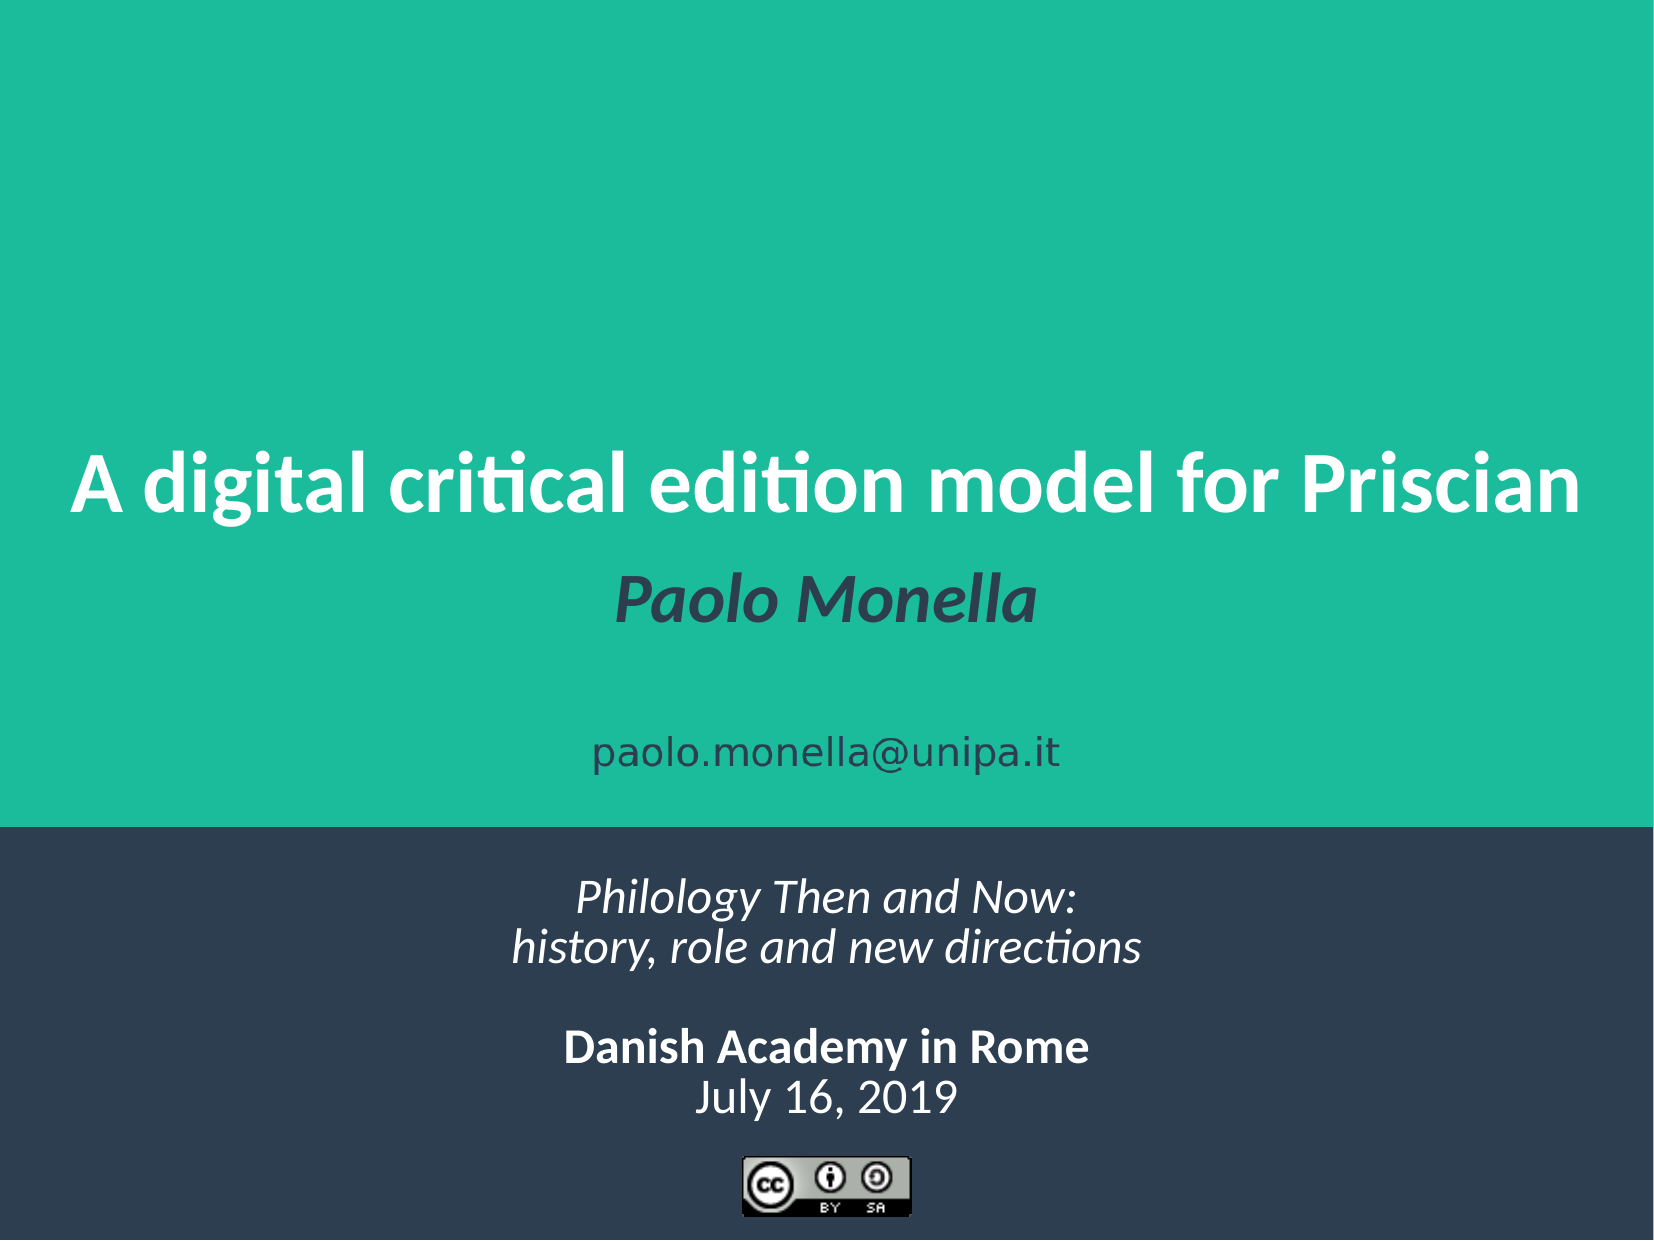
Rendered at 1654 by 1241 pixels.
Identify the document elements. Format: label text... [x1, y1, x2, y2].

picture [742, 1156, 912, 1217]
subtitle Philology Then and Now: history, role and new directions Danish Academy in Rome July 16, 2019 [59, 838, 1595, 1164]
title A digital critical edition model for Priscian Paolo Monella [59, 402, 1595, 641]
picture [583, 732, 1069, 783]
